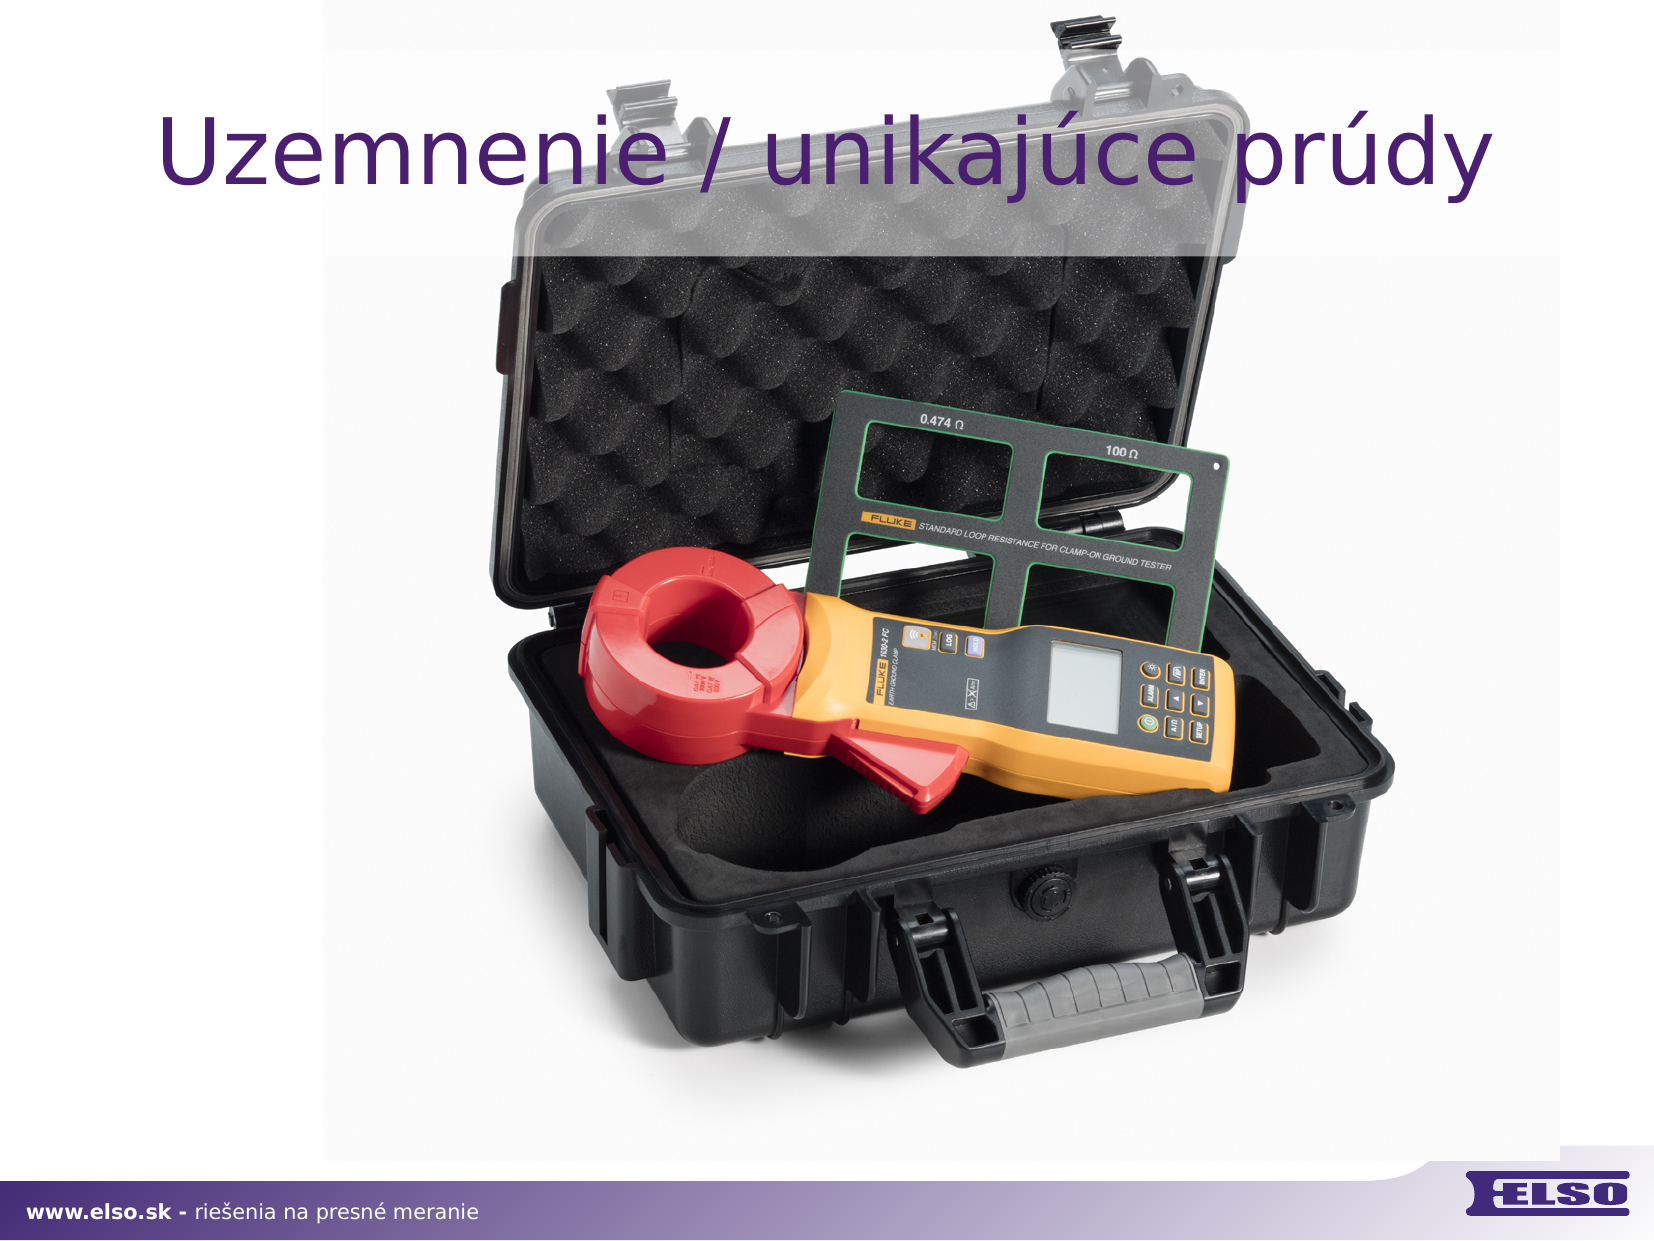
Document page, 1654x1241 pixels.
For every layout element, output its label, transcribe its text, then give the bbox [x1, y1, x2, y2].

picture [323, 257, 1560, 1162]
picture [323, 0, 1560, 49]
title Uzemnenie / unikajúce prúdy [82, 49, 1571, 257]
